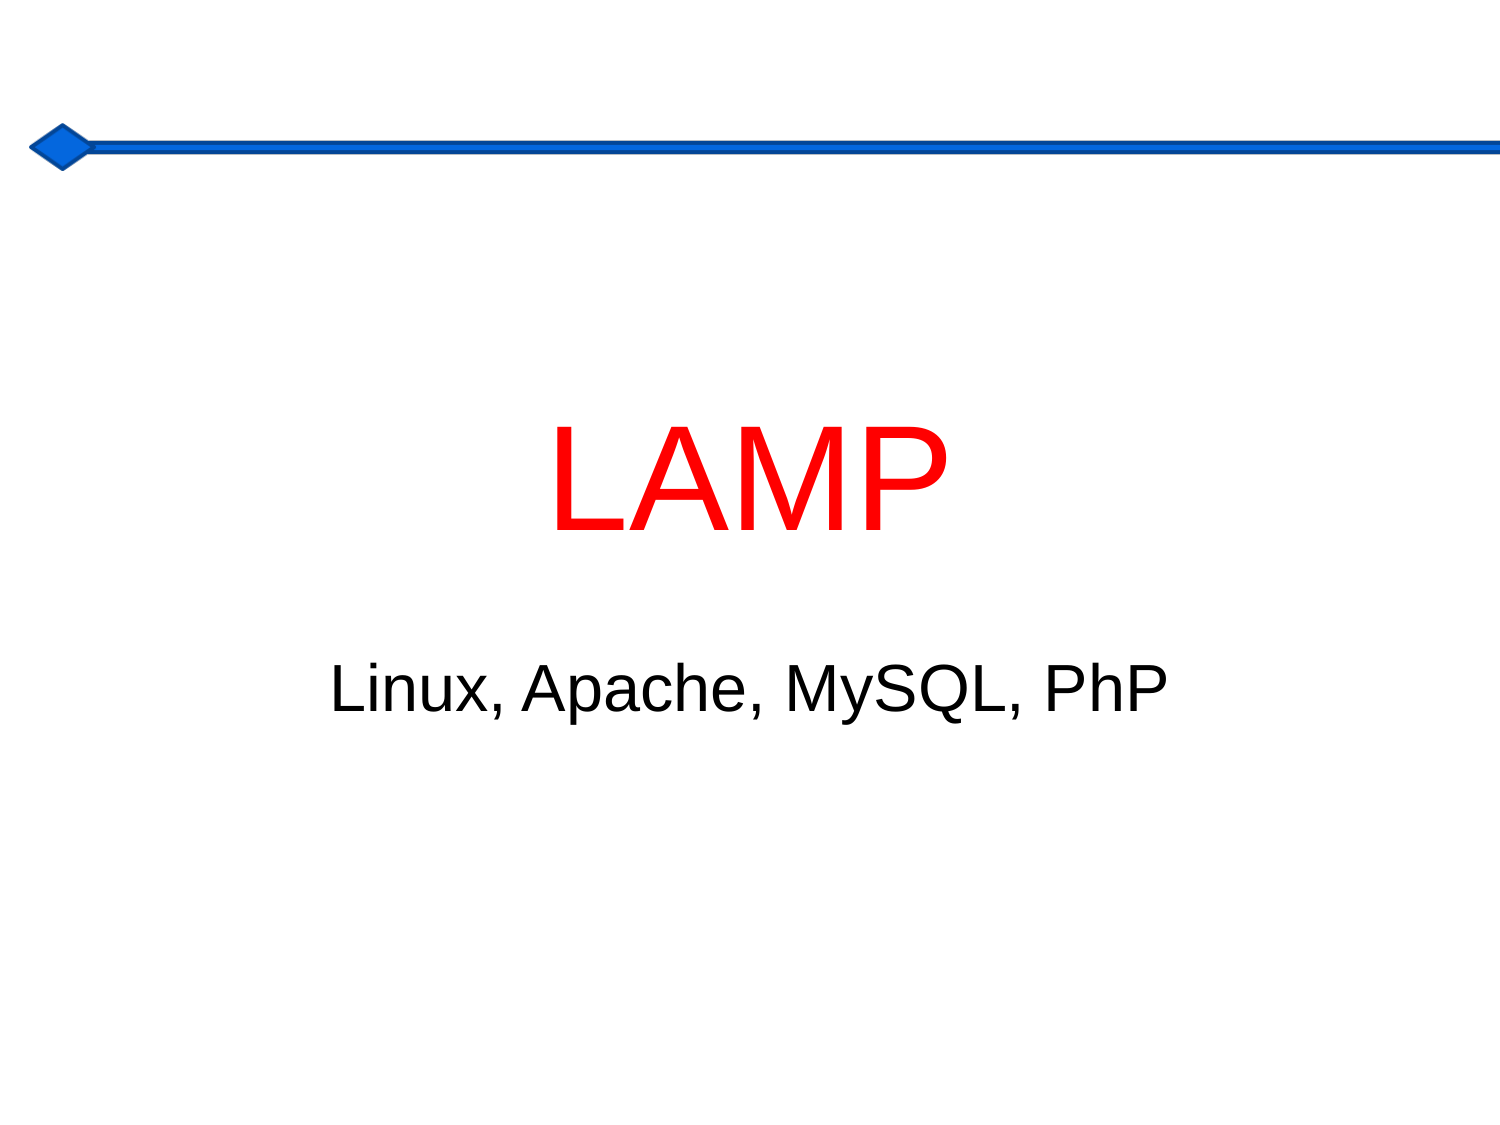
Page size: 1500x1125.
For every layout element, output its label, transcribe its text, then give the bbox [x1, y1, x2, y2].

title LAMP [112, 349, 1388, 591]
picture [28, 122, 1500, 172]
text_box Linux, Apache, MySQL, PhP [225, 637, 1276, 786]
